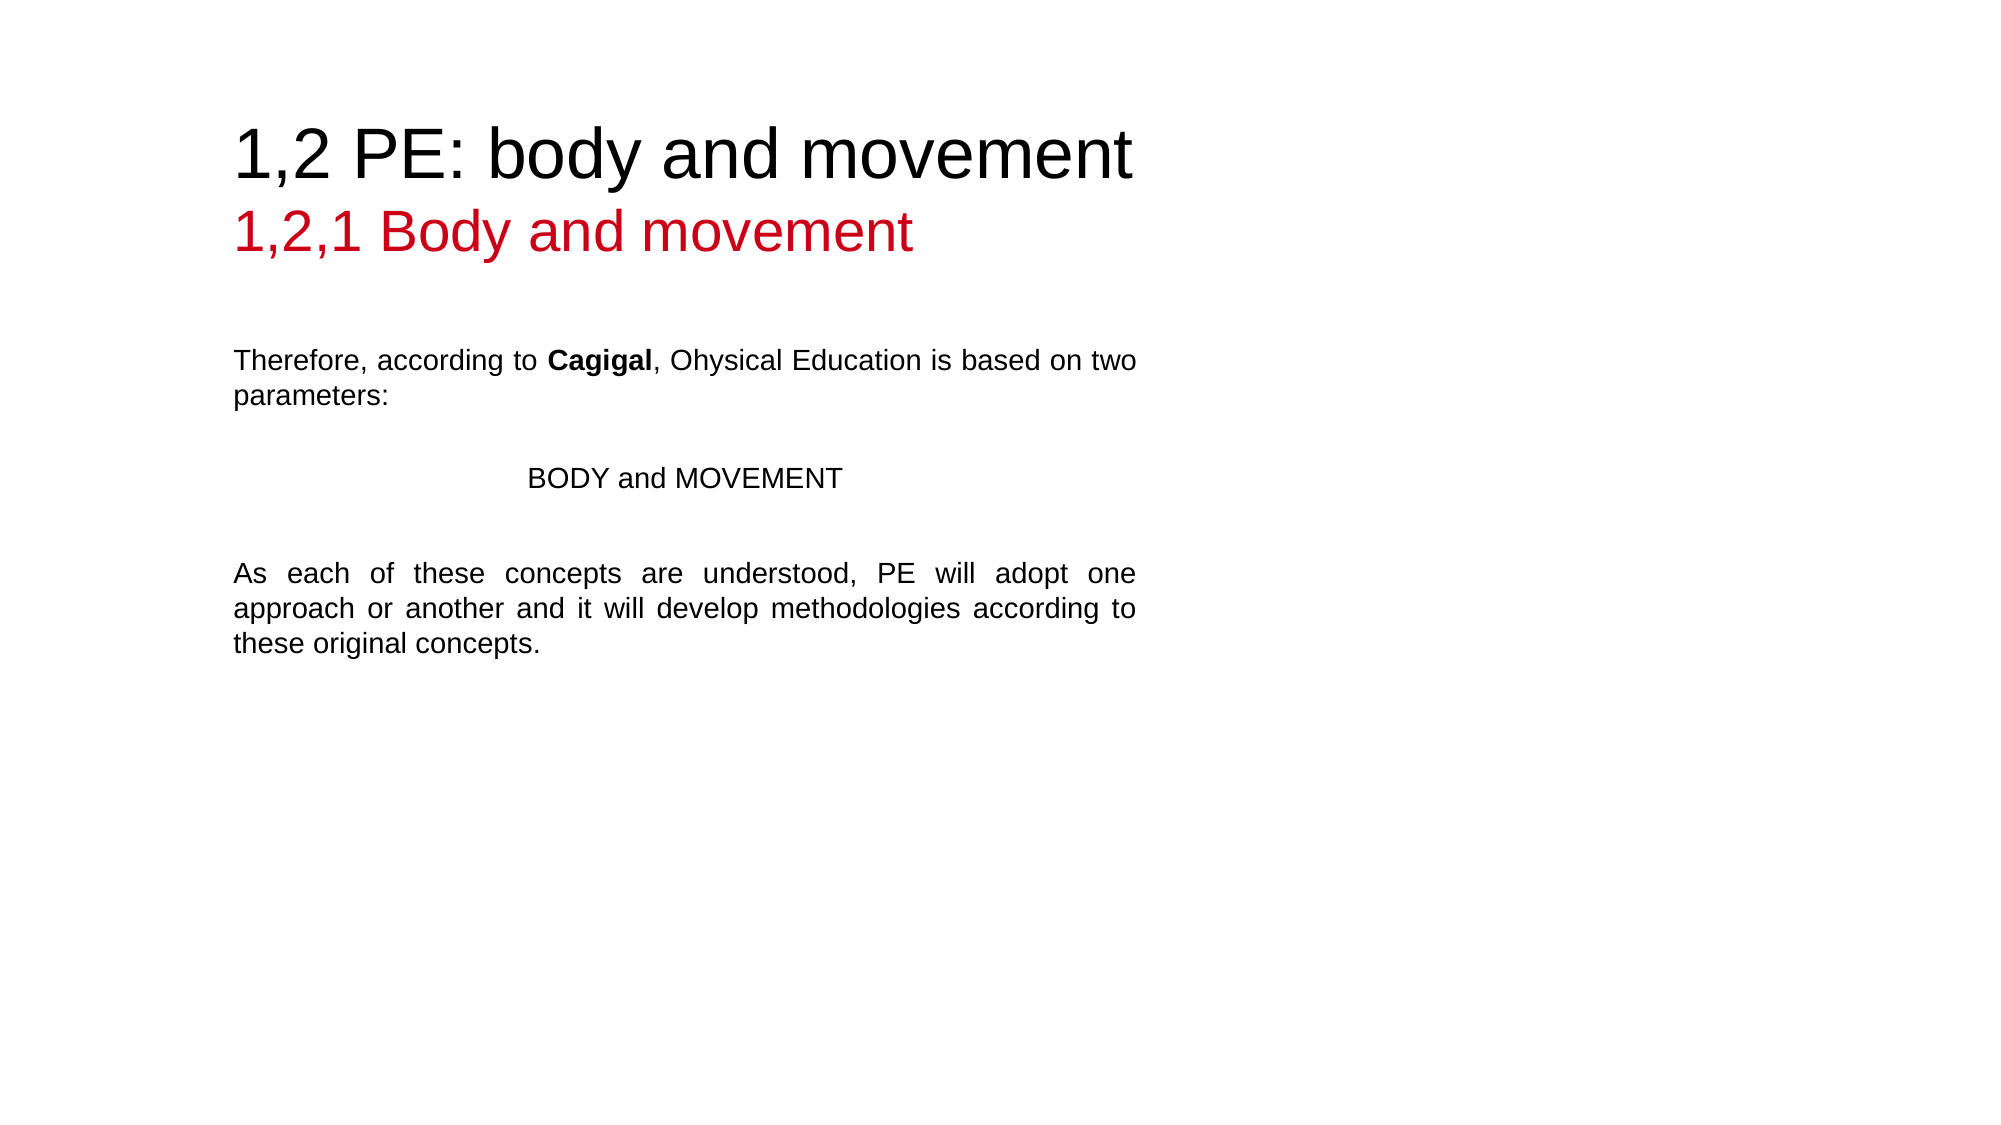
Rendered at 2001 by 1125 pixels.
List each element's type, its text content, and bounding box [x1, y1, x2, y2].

subtitle 1,2,1 Body and movement [233, 193, 1140, 253]
title 1,2 PE: body and movement [233, 91, 1140, 193]
list Therefore, according to Cagigal, Ohysical Education is based on two parameters: BODY and MOVEMENT As each of these concepts are understood, PE will adopt one approach or another and it will develop methodologies according to these original concepts. [233, 341, 1140, 949]
